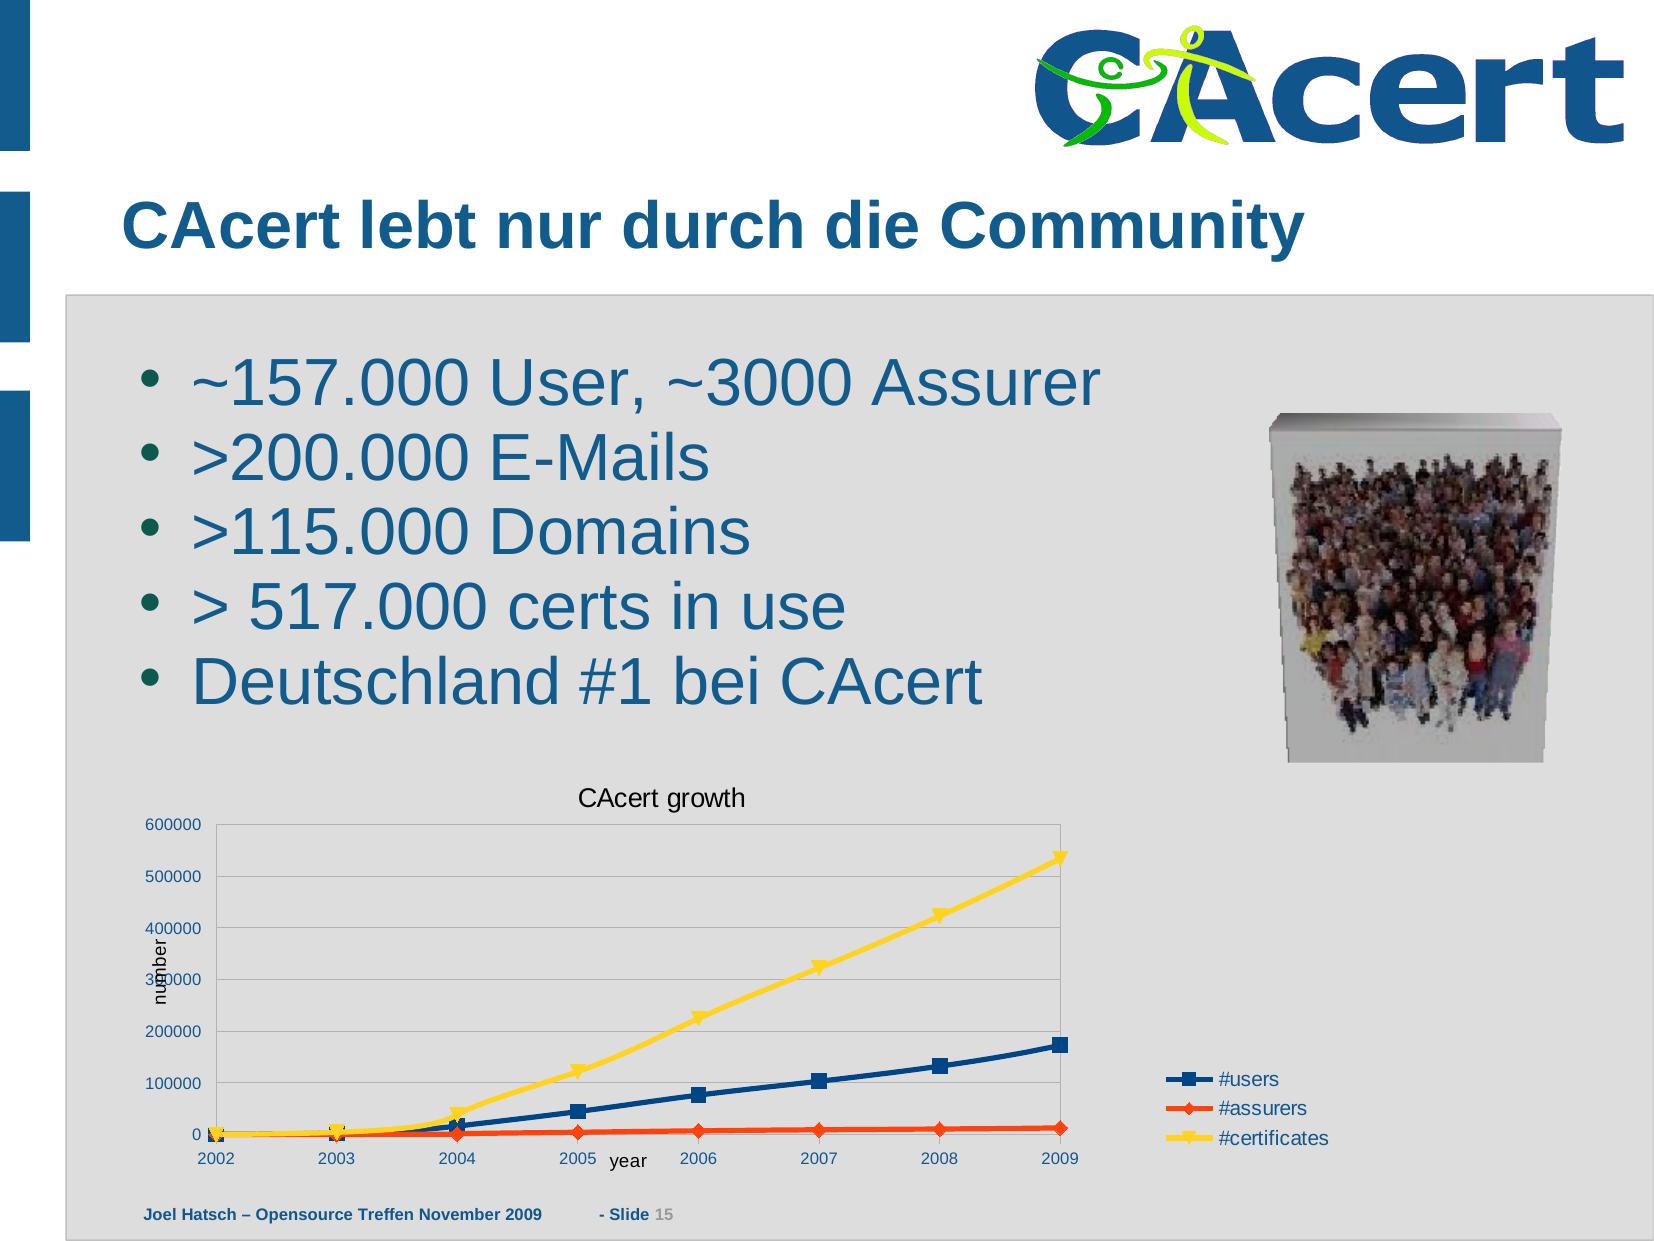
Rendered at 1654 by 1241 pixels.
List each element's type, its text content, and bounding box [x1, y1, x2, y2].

chart [118, 767, 1359, 1182]
picture [1033, 24, 1625, 148]
list ~157.000 User, ~3000 Assurer >200.000 E-Mails >115.000 Domains > 517.000 certs in use Deutschland #1 bei CAcert [121, 344, 1596, 1174]
picture [1269, 413, 1566, 768]
title CAcert lebt nur durch die Community [121, 167, 1534, 291]
